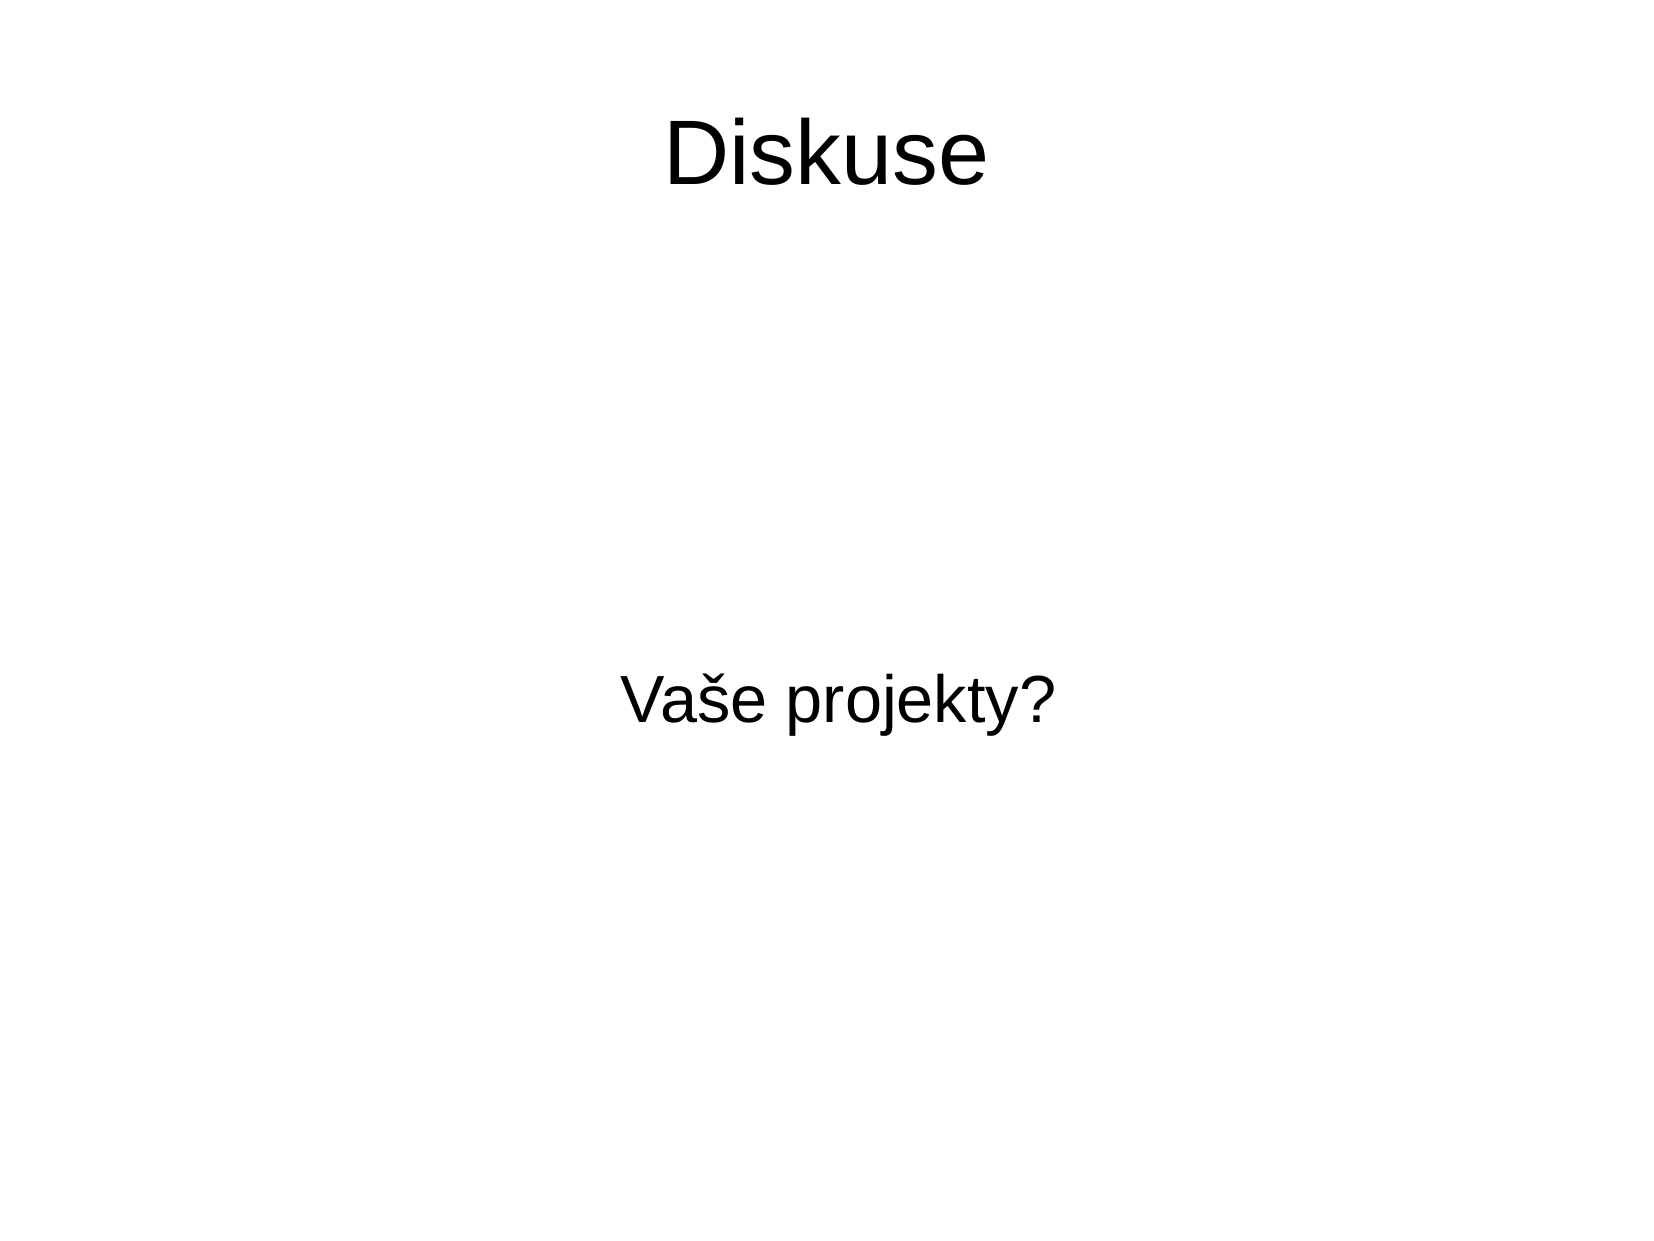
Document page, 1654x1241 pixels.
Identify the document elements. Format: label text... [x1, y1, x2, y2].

subtitle Vaše projekty? [82, 290, 1571, 1109]
title Diskuse [82, 49, 1571, 257]
